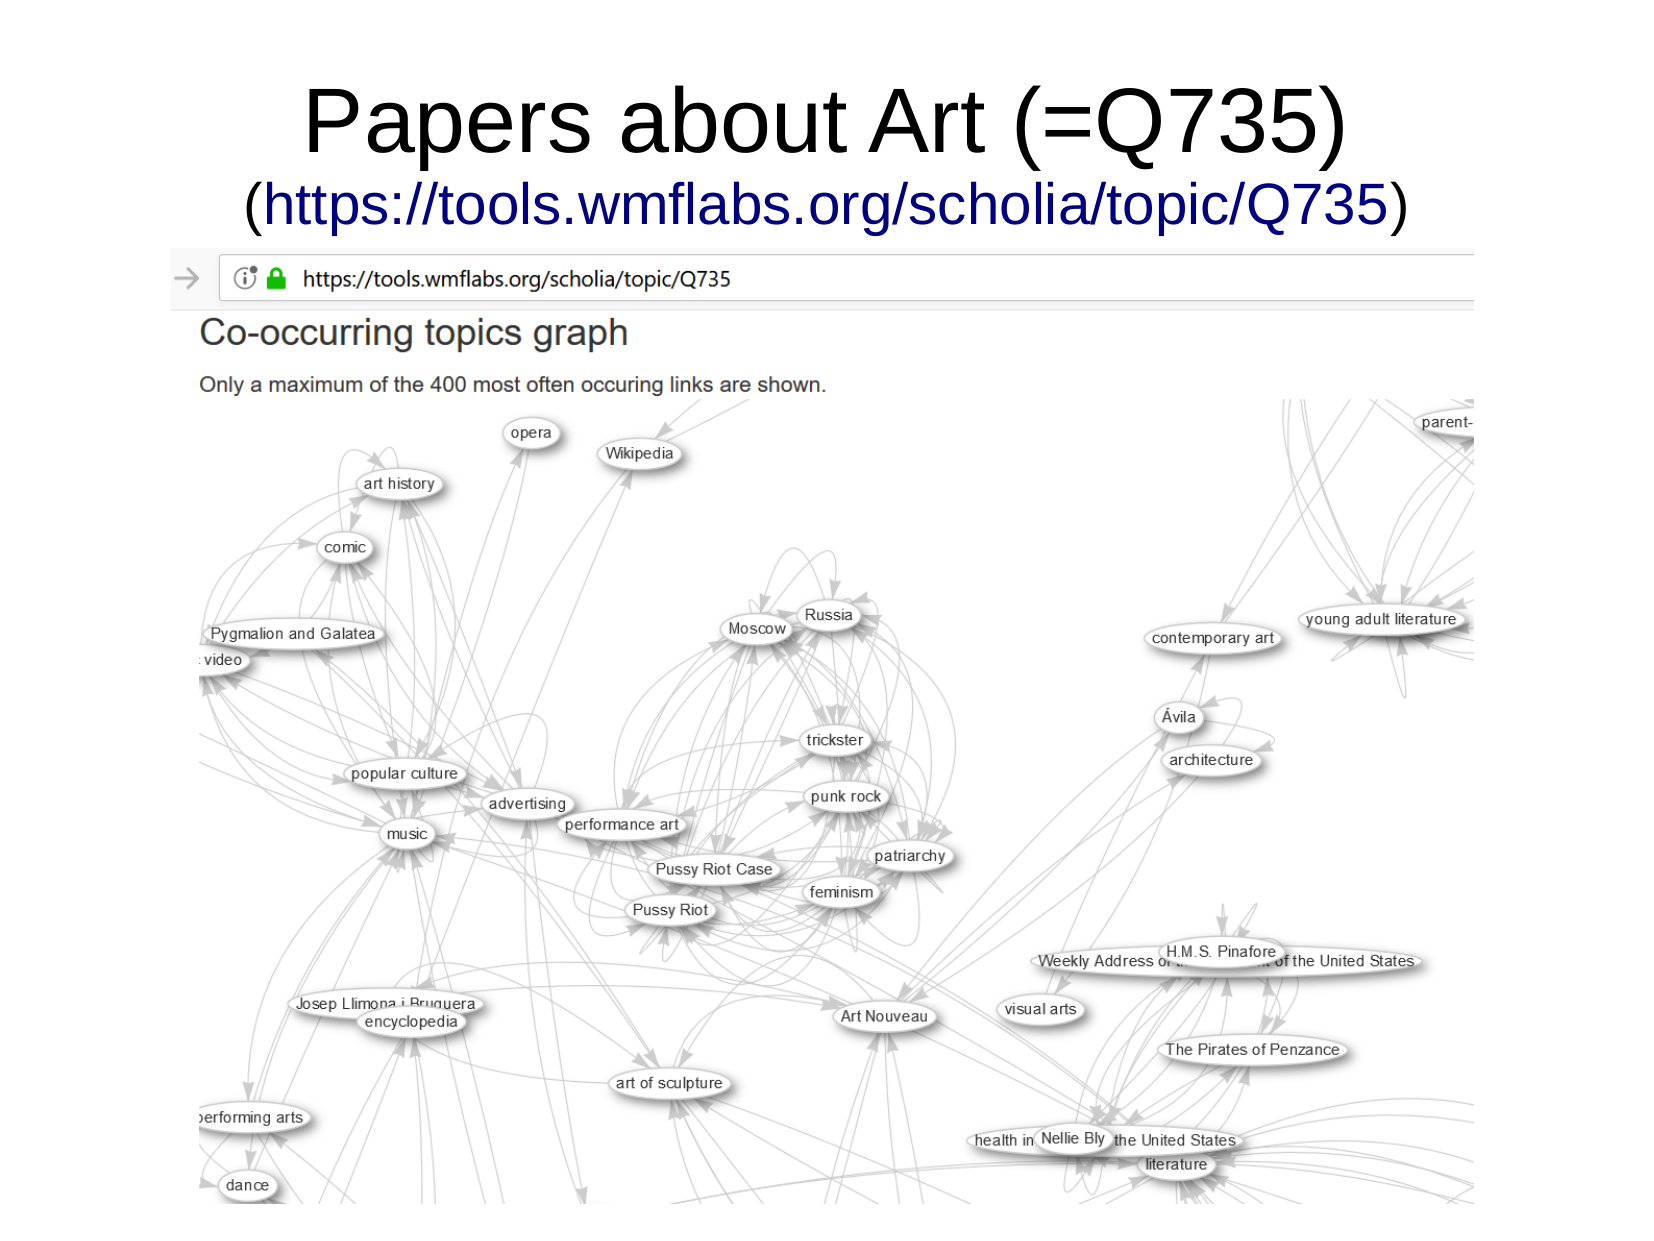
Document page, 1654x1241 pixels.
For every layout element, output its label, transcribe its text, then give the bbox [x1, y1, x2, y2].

title Papers about Art (=Q735) (https://tools.wmflabs.org/scholia/topic/Q735) [82, 49, 1571, 257]
picture [171, 248, 1474, 1205]
